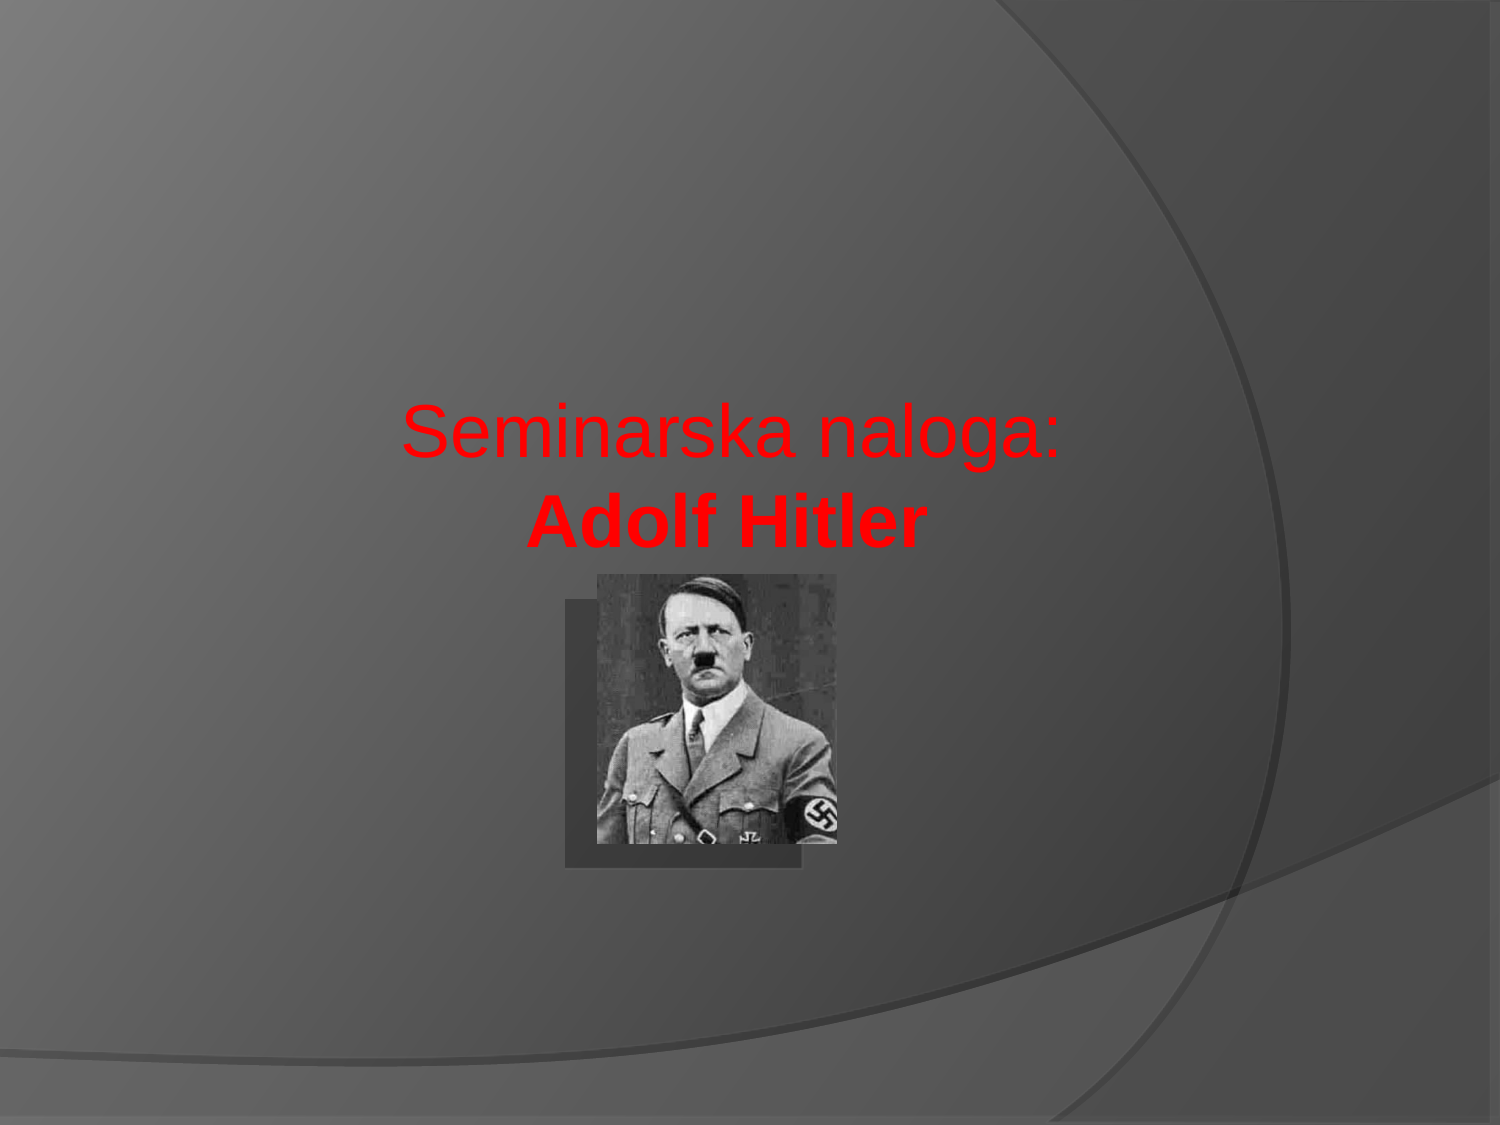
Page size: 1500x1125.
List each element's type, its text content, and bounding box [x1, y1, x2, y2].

picture [597, 574, 837, 844]
text_box Seminarska naloga: Adolf Hitler [199, 374, 1207, 570]
